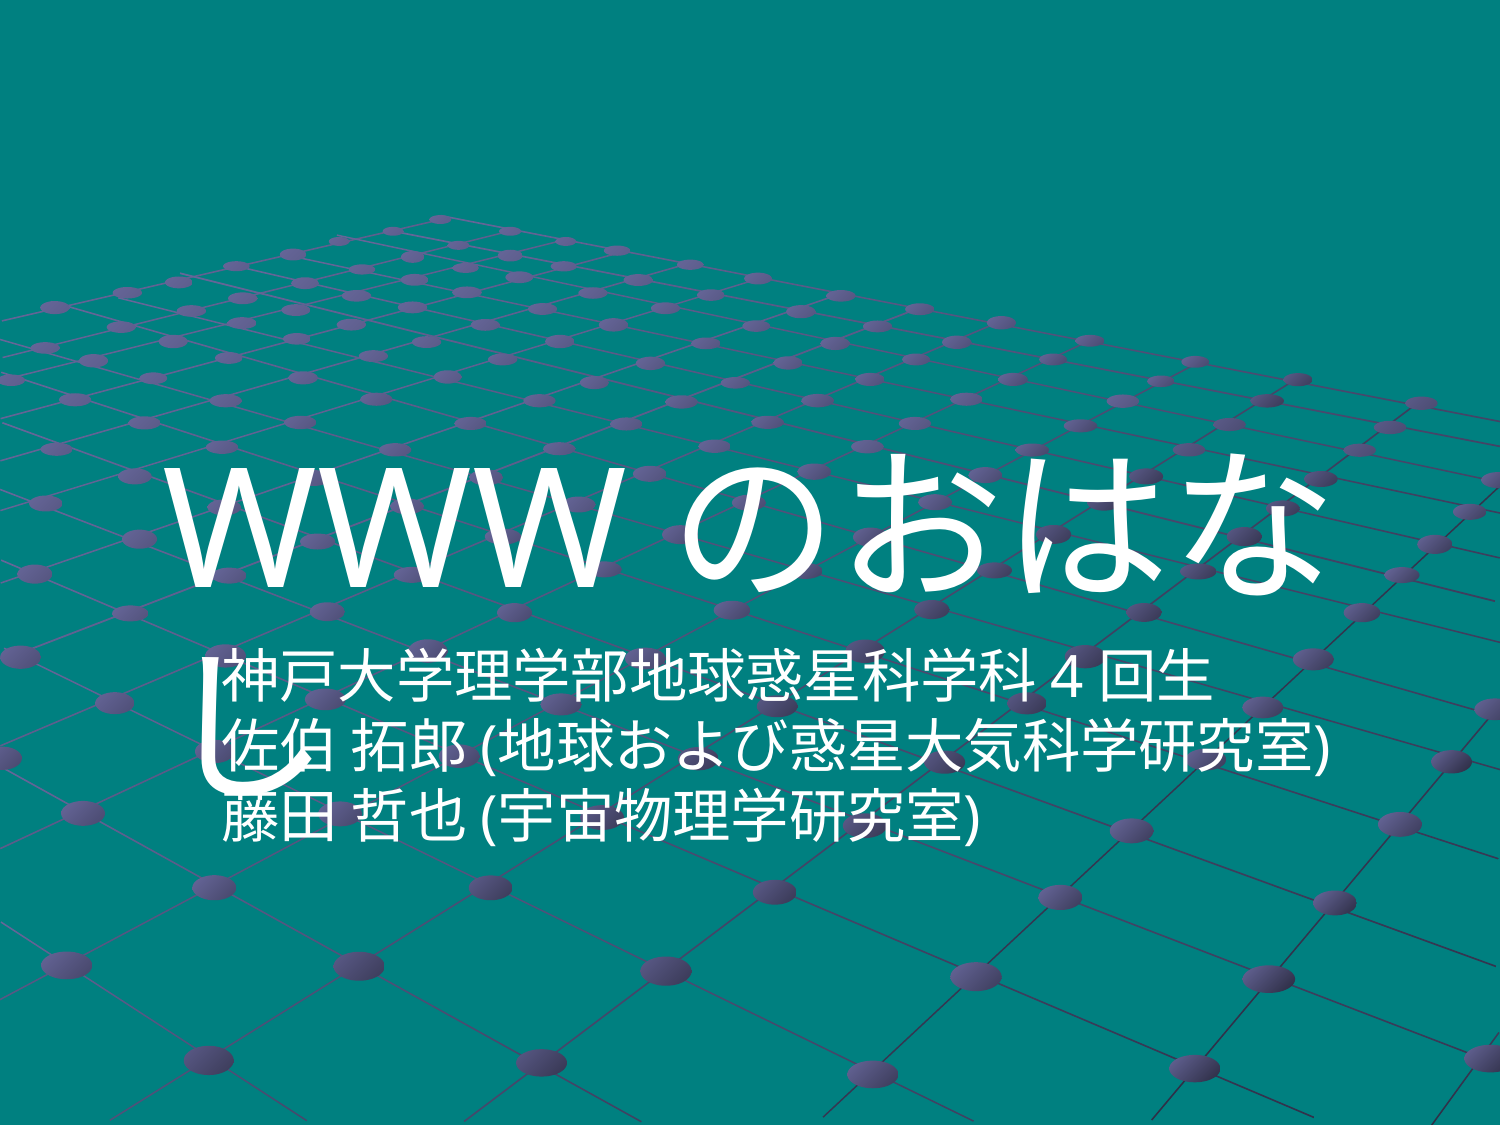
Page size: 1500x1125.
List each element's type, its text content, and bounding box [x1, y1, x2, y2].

text_box 神戸大学理学部地球惑星科学科 4 回生 佐伯 拓郎 (地球および惑星大気科学研究室) 藤田 哲也 (宇宙物理学研究室) [206, 631, 1390, 857]
text_box WWW のおはなし [147, 413, 1388, 629]
